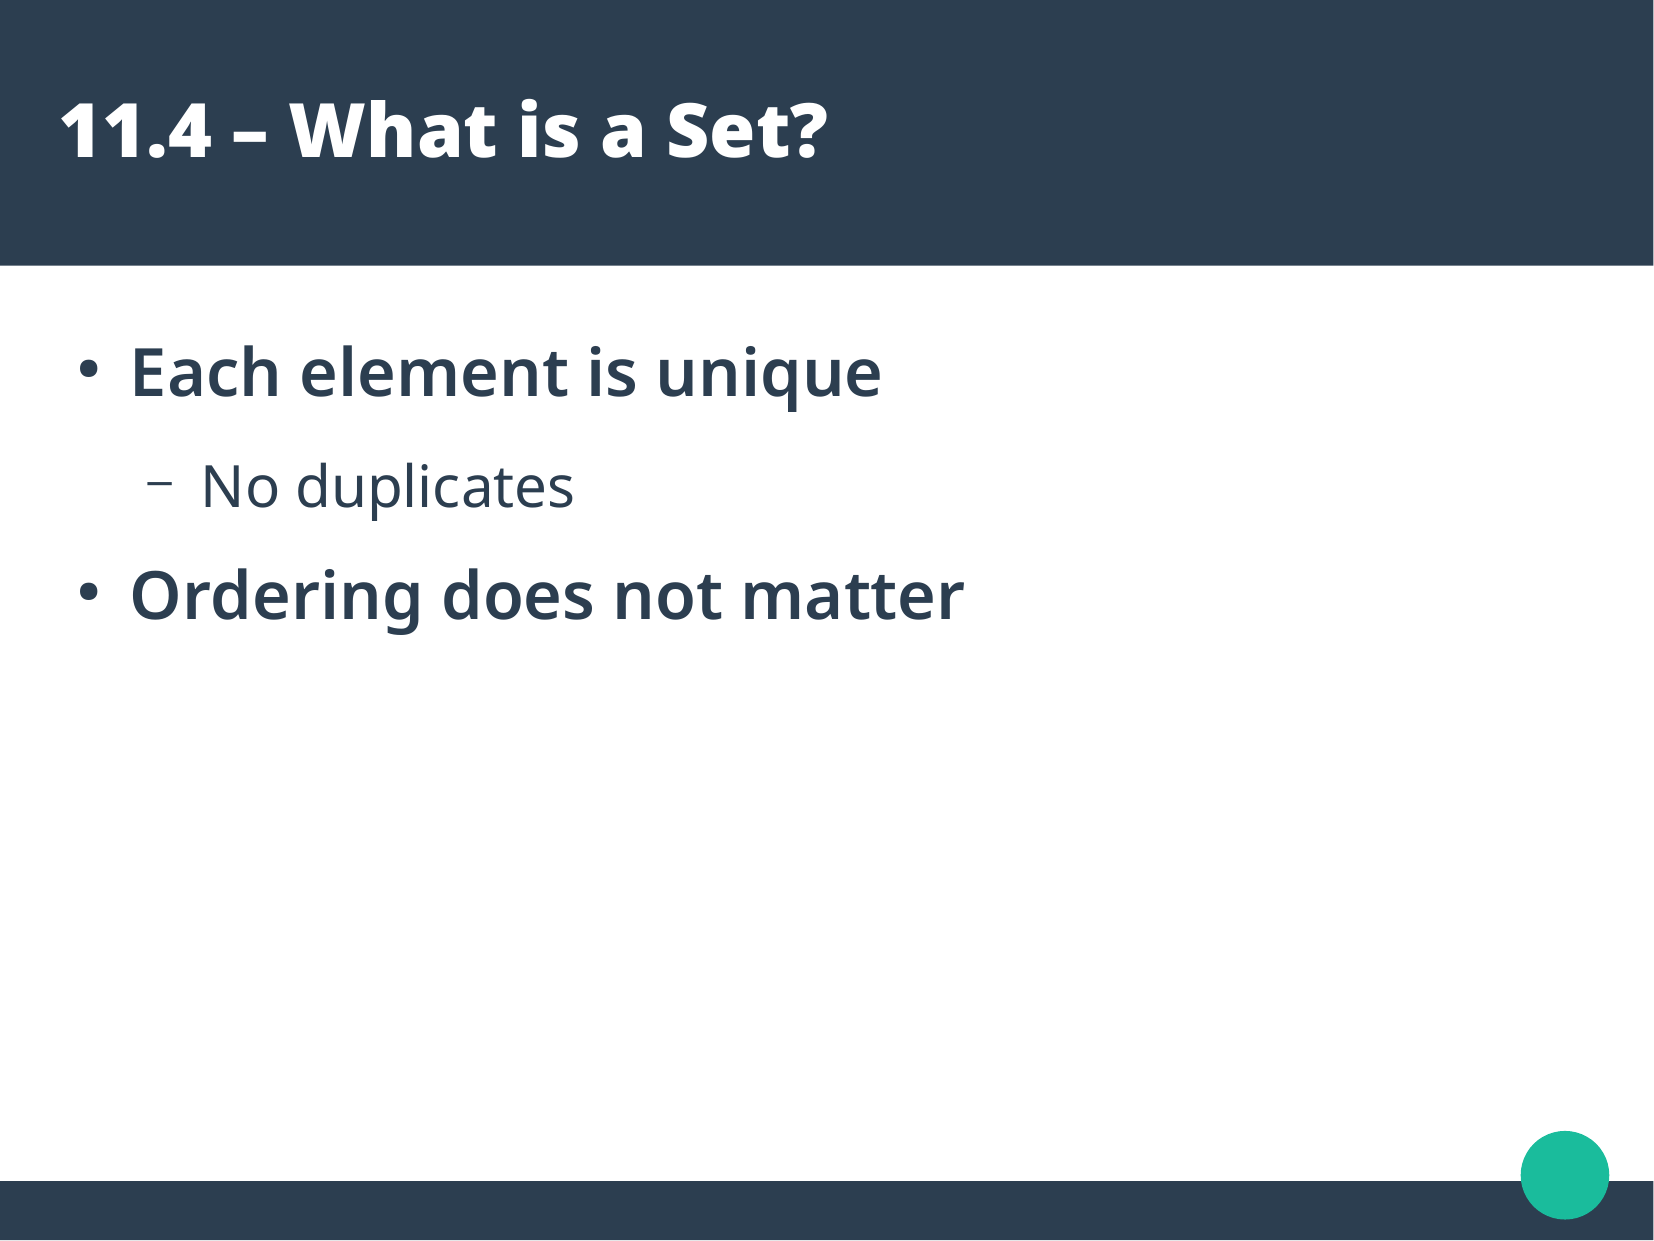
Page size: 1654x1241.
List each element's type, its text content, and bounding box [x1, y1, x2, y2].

title 11.4 – What is a Set? [59, 49, 1595, 207]
list Each element is unique No duplicates Ordering does not matter [59, 324, 1595, 1152]
